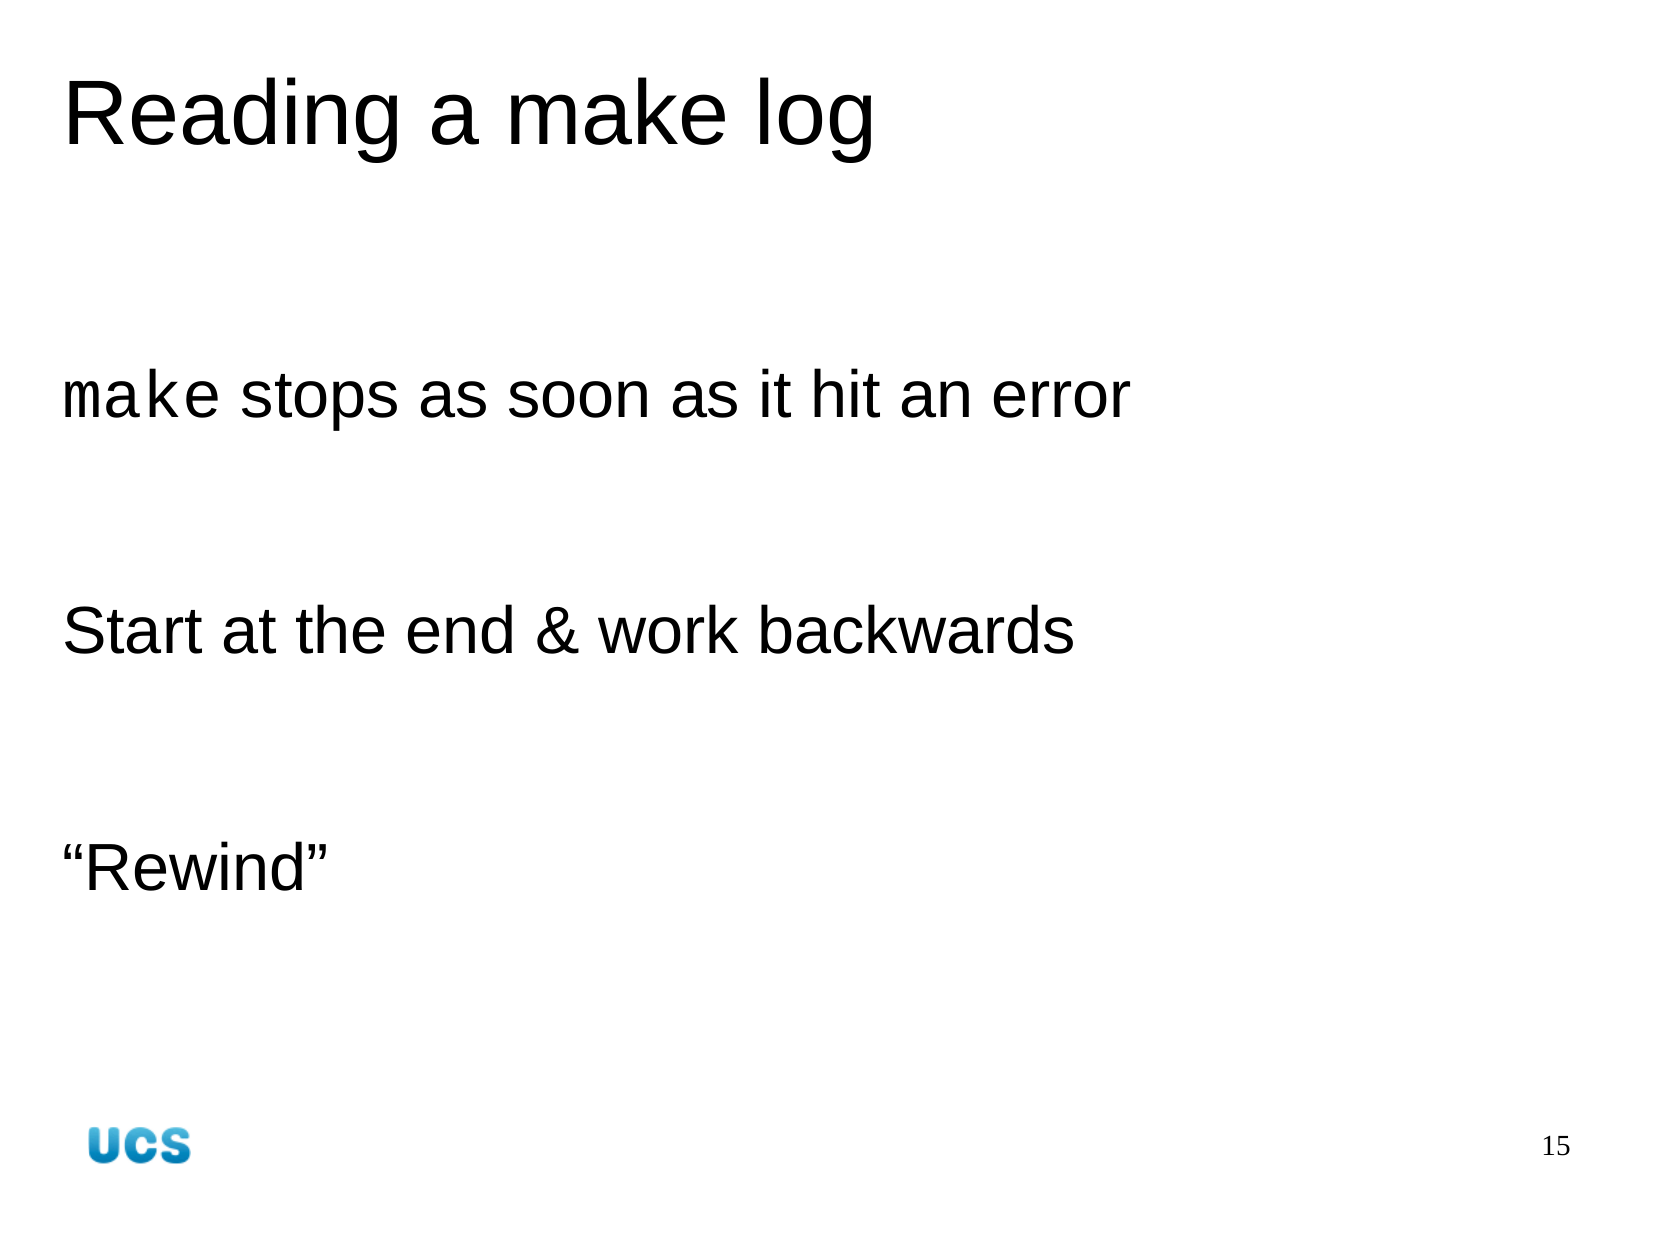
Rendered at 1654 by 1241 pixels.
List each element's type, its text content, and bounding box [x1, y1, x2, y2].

text_box Reading a make log [59, 59, 882, 168]
text_box Start at the end & work backwards [59, 590, 1084, 672]
picture [88, 1126, 191, 1165]
text_box “Rewind” [59, 826, 333, 908]
text_box make stops as soon as it hit an error [59, 354, 1140, 441]
